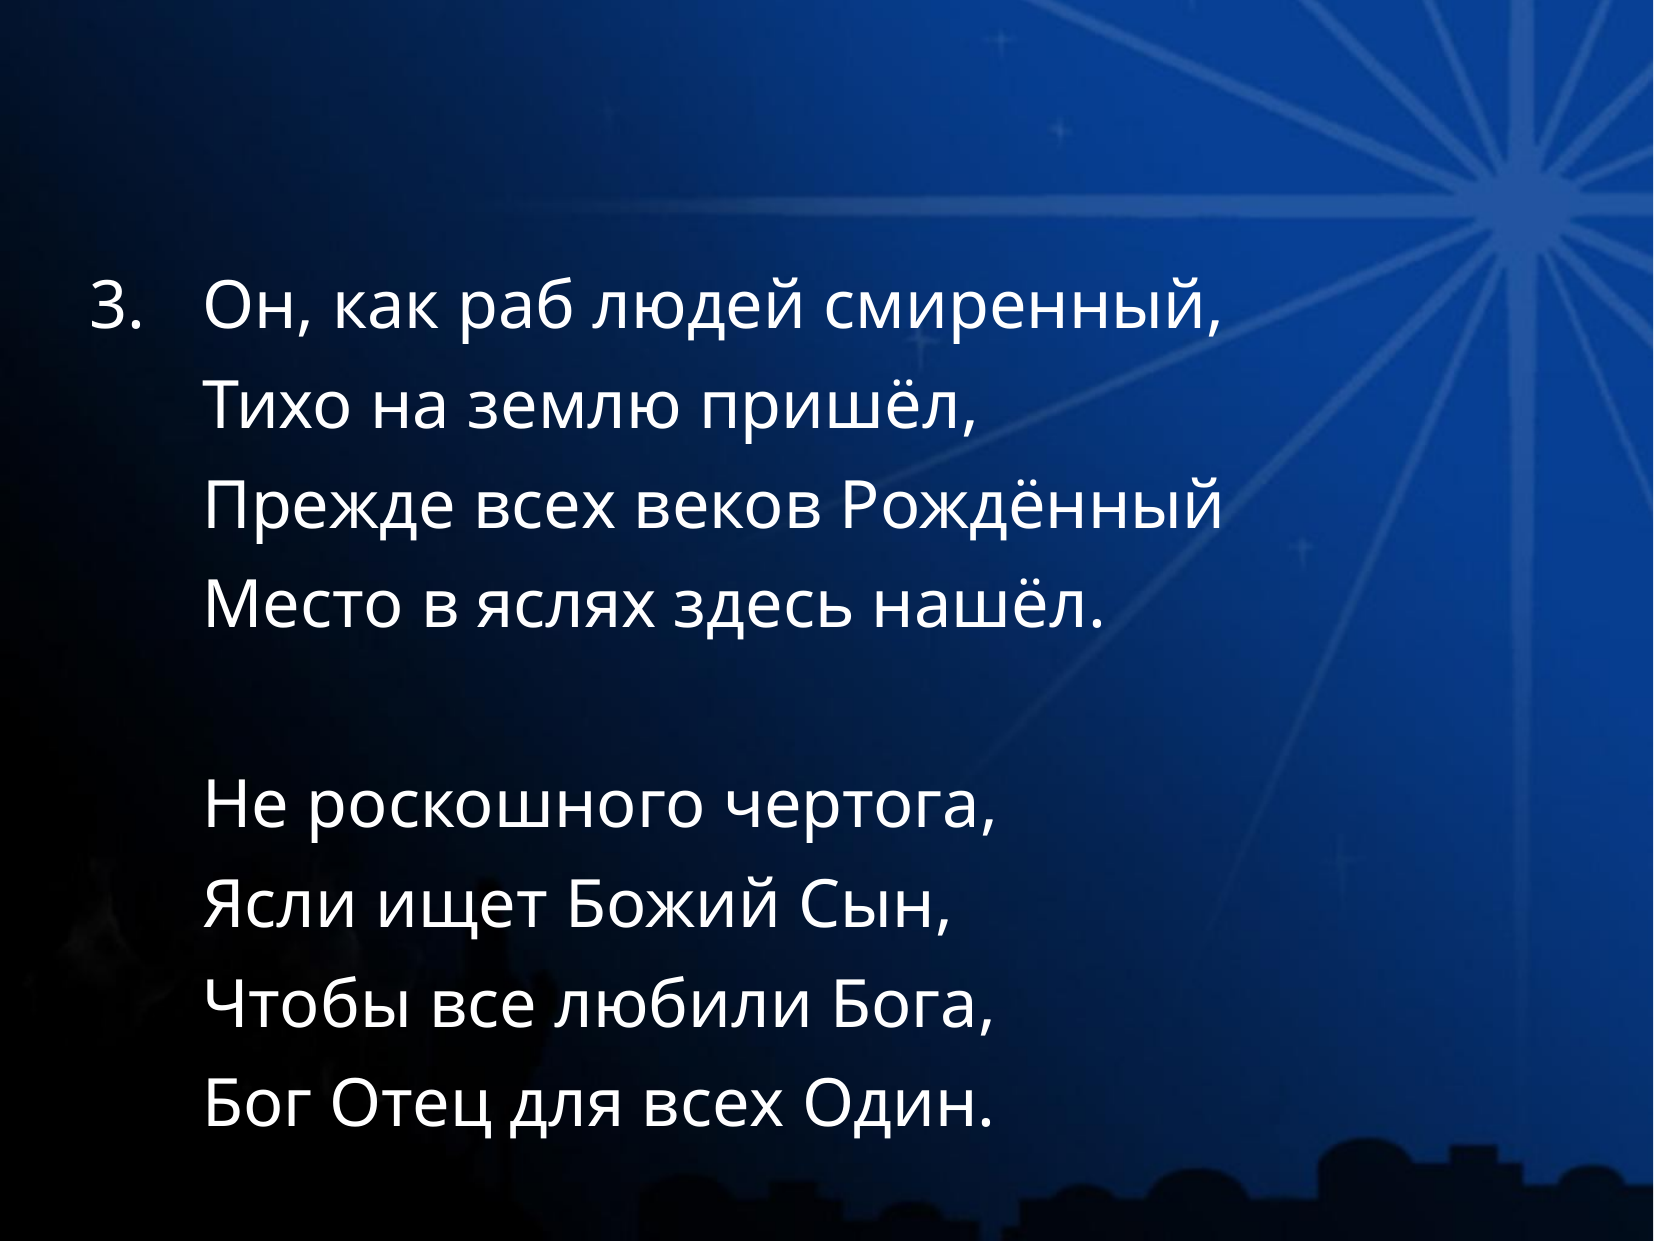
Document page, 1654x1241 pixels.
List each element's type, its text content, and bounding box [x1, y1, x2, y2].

text_box 3. Он, как раб людей смиренный, Тихо на землю пришёл, Прежде всех веков Рождённый Место в яслях здесь нашёл. Не роскошного чертога, Ясли ищет Божий Сын, Чтобы все любили Бога, Бог Отец для всех Один. [75, 150, 1576, 1163]
picture [0, 0, 1654, 1241]
